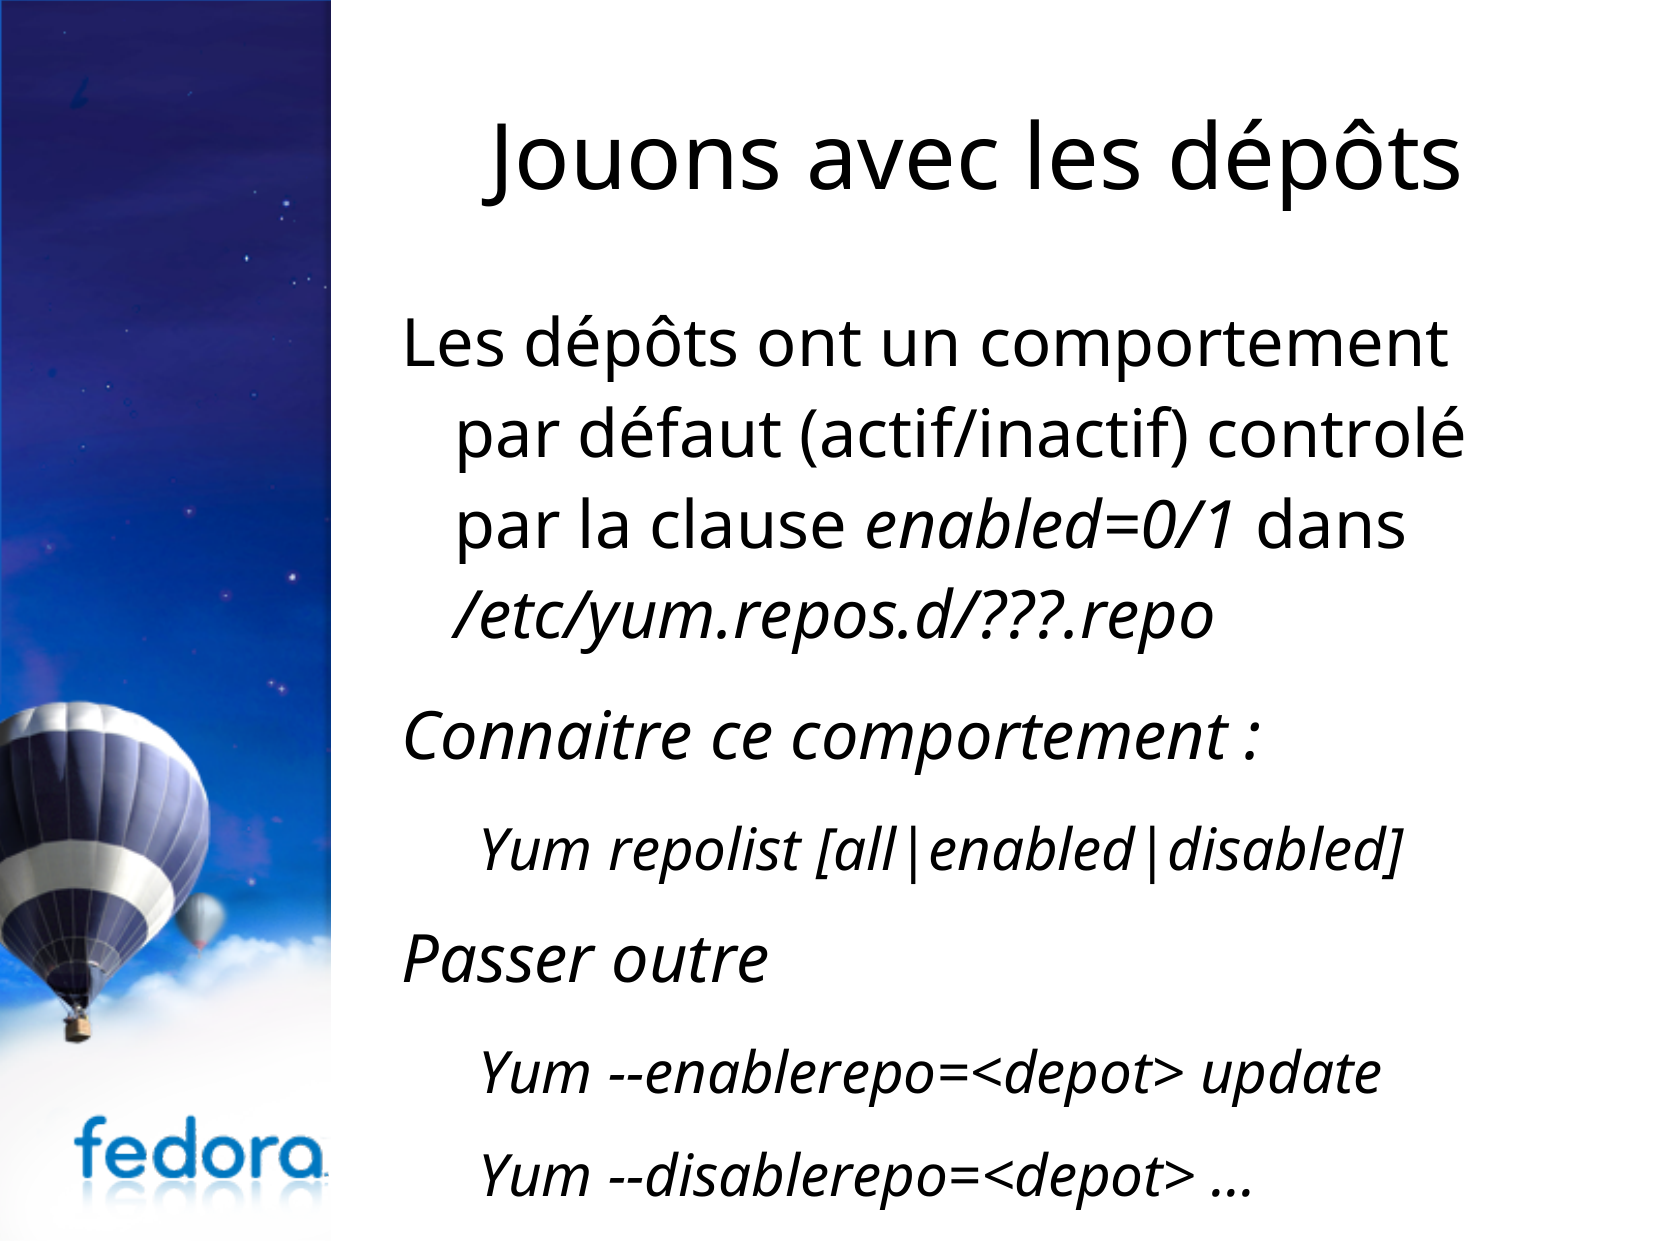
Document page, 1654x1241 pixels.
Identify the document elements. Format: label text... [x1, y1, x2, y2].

title Jouons avec les dépôts [383, 59, 1571, 250]
picture [0, 0, 331, 1241]
list Les dépôts ont un comportement par défaut (actif/inactif) controlé par la clause enabled=0/1 dans /etc/yum.repos.d/???.repo Connaitre ce comportement : Yum repolist [all|enabled|disabled] Passer outre Yum --enablerepo=<depot> update Yum --disablerepo=<depot> ... [383, 295, 1571, 1096]
